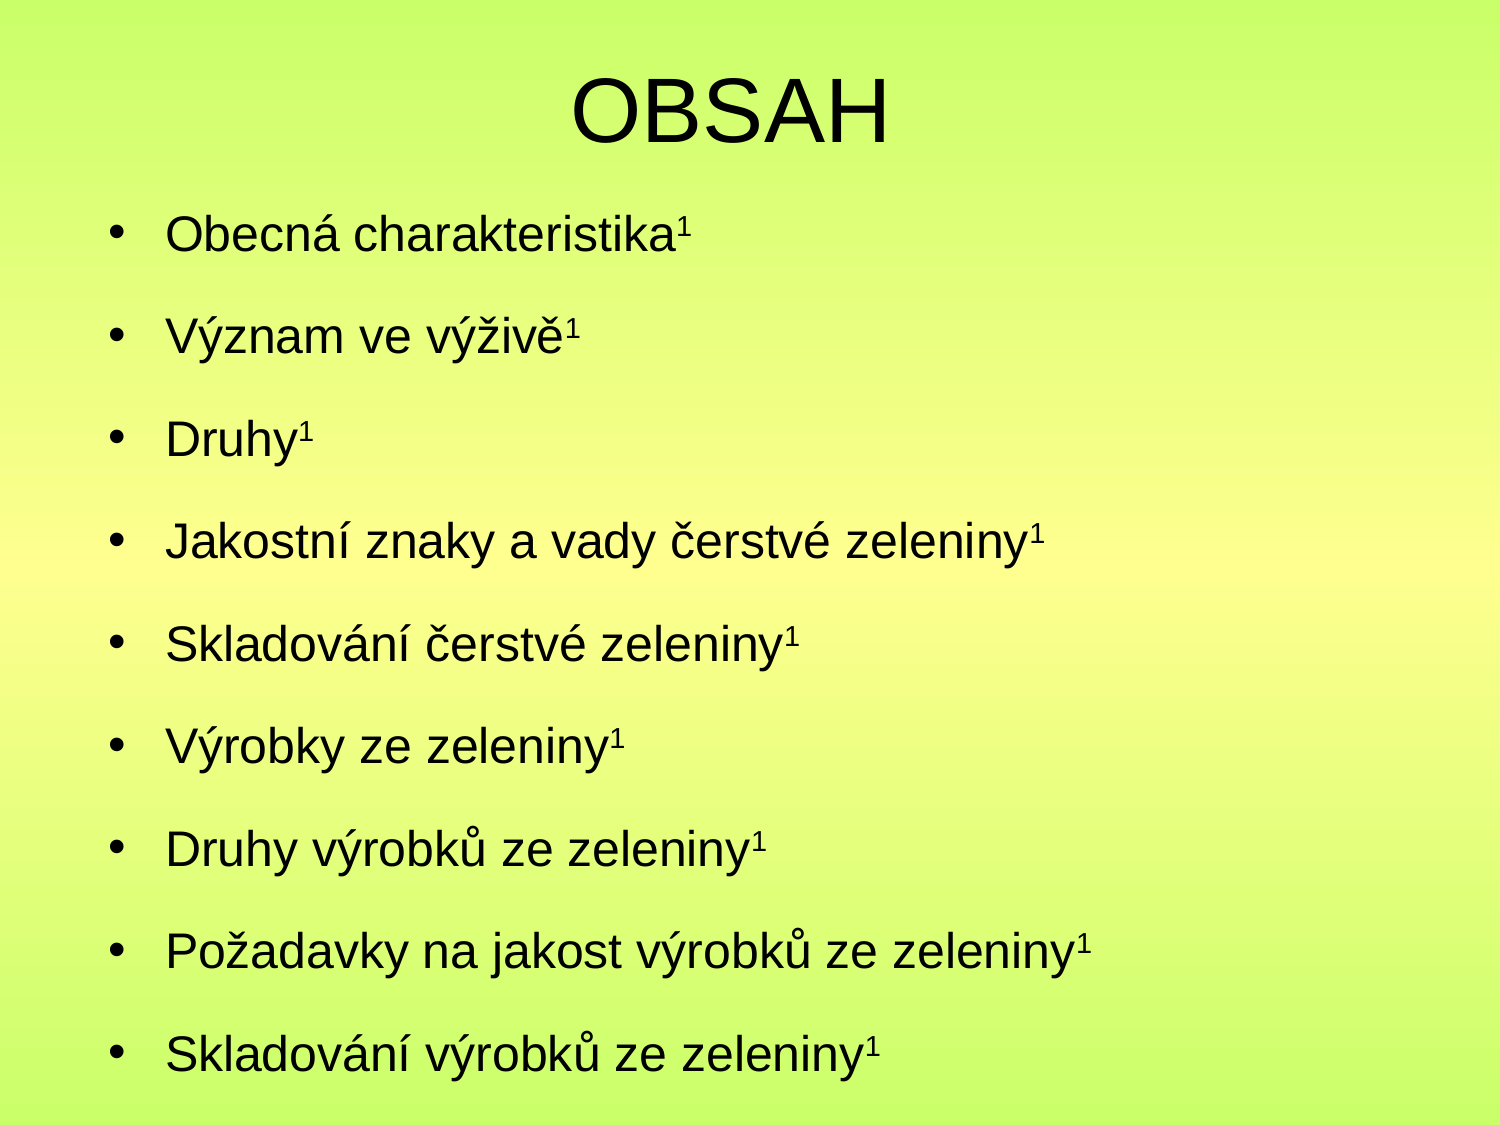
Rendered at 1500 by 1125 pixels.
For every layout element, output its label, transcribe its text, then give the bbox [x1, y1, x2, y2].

title OBSAH [93, 35, 1369, 163]
list Obecná charakteristika1 Význam ve výživě1 Druhy1 Jakostní znaky a vady čerstvé zeleniny1 Skladování čerstvé zeleniny1 Výrobky ze zeleniny1 Druhy výrobků ze zeleniny1 Požadavky na jakost výrobků ze zeleniny1 Skladování výrobků ze zeleniny1 [93, 163, 1369, 1125]
